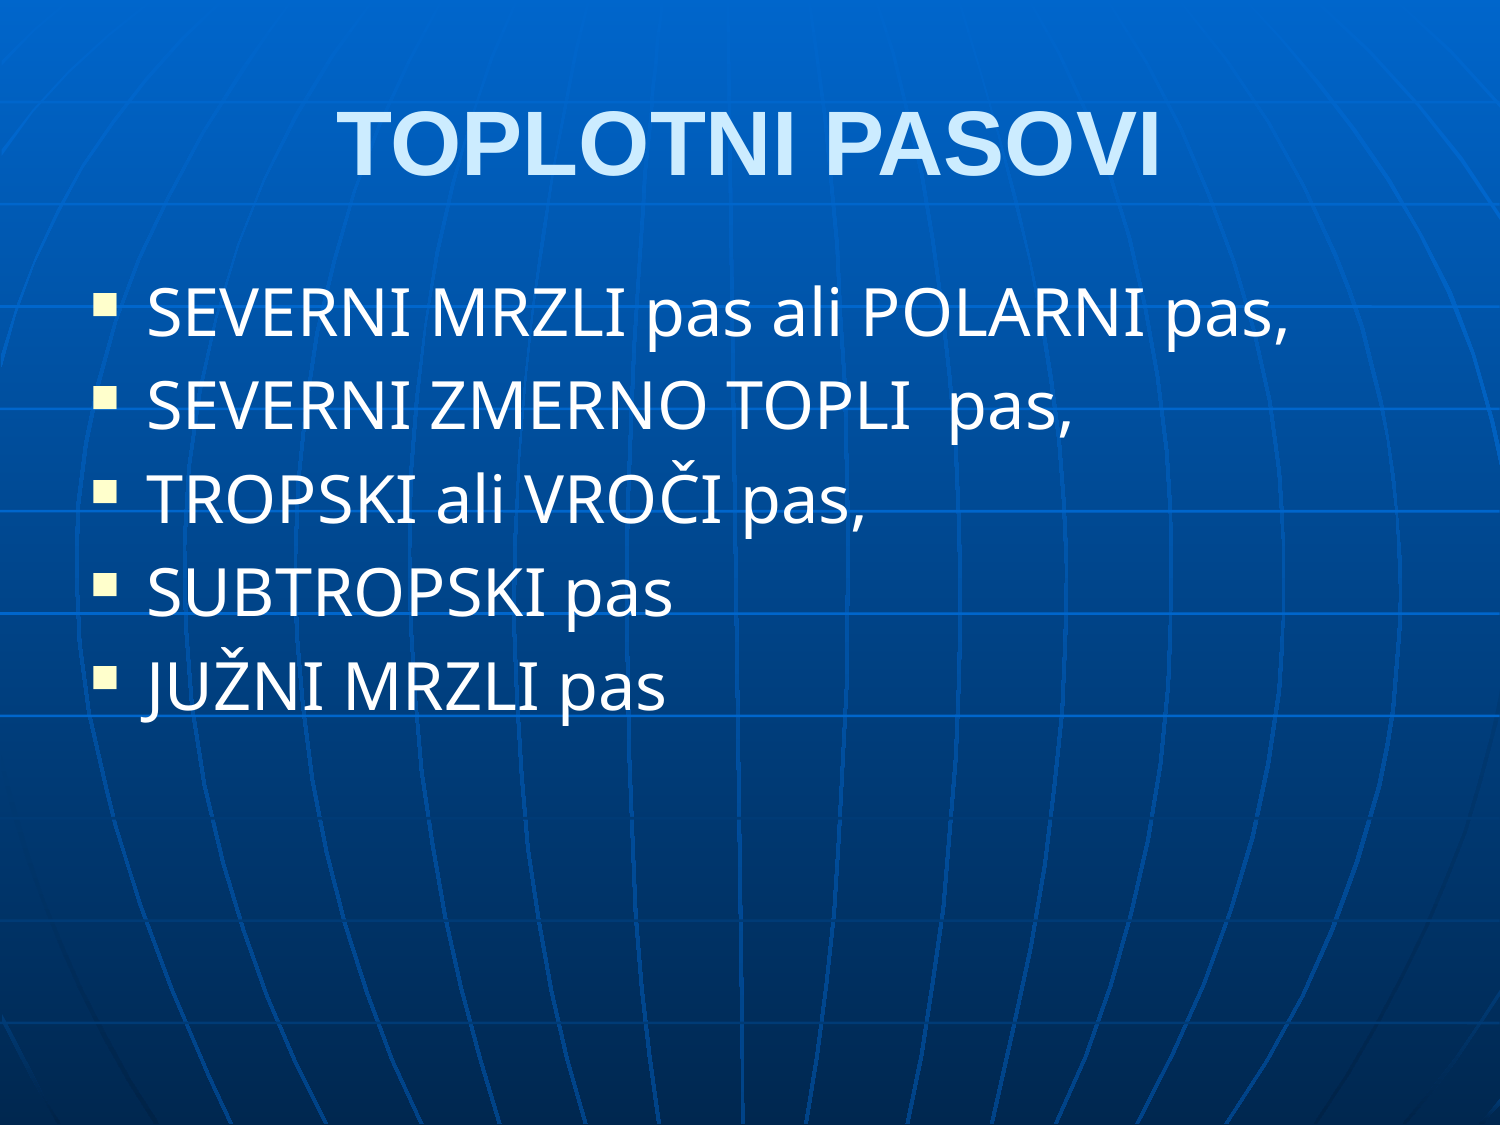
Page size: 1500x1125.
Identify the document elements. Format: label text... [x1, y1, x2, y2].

title TOPLOTNI PASOVI [75, 45, 1425, 233]
list SEVERNI MRZLI pas ali POLARNI pas, SEVERNI ZMERNO TOPLI pas, TROPSKI ali VROČI pas, SUBTROPSKI pas JUŽNI MRZLI pas [75, 262, 1425, 1006]
